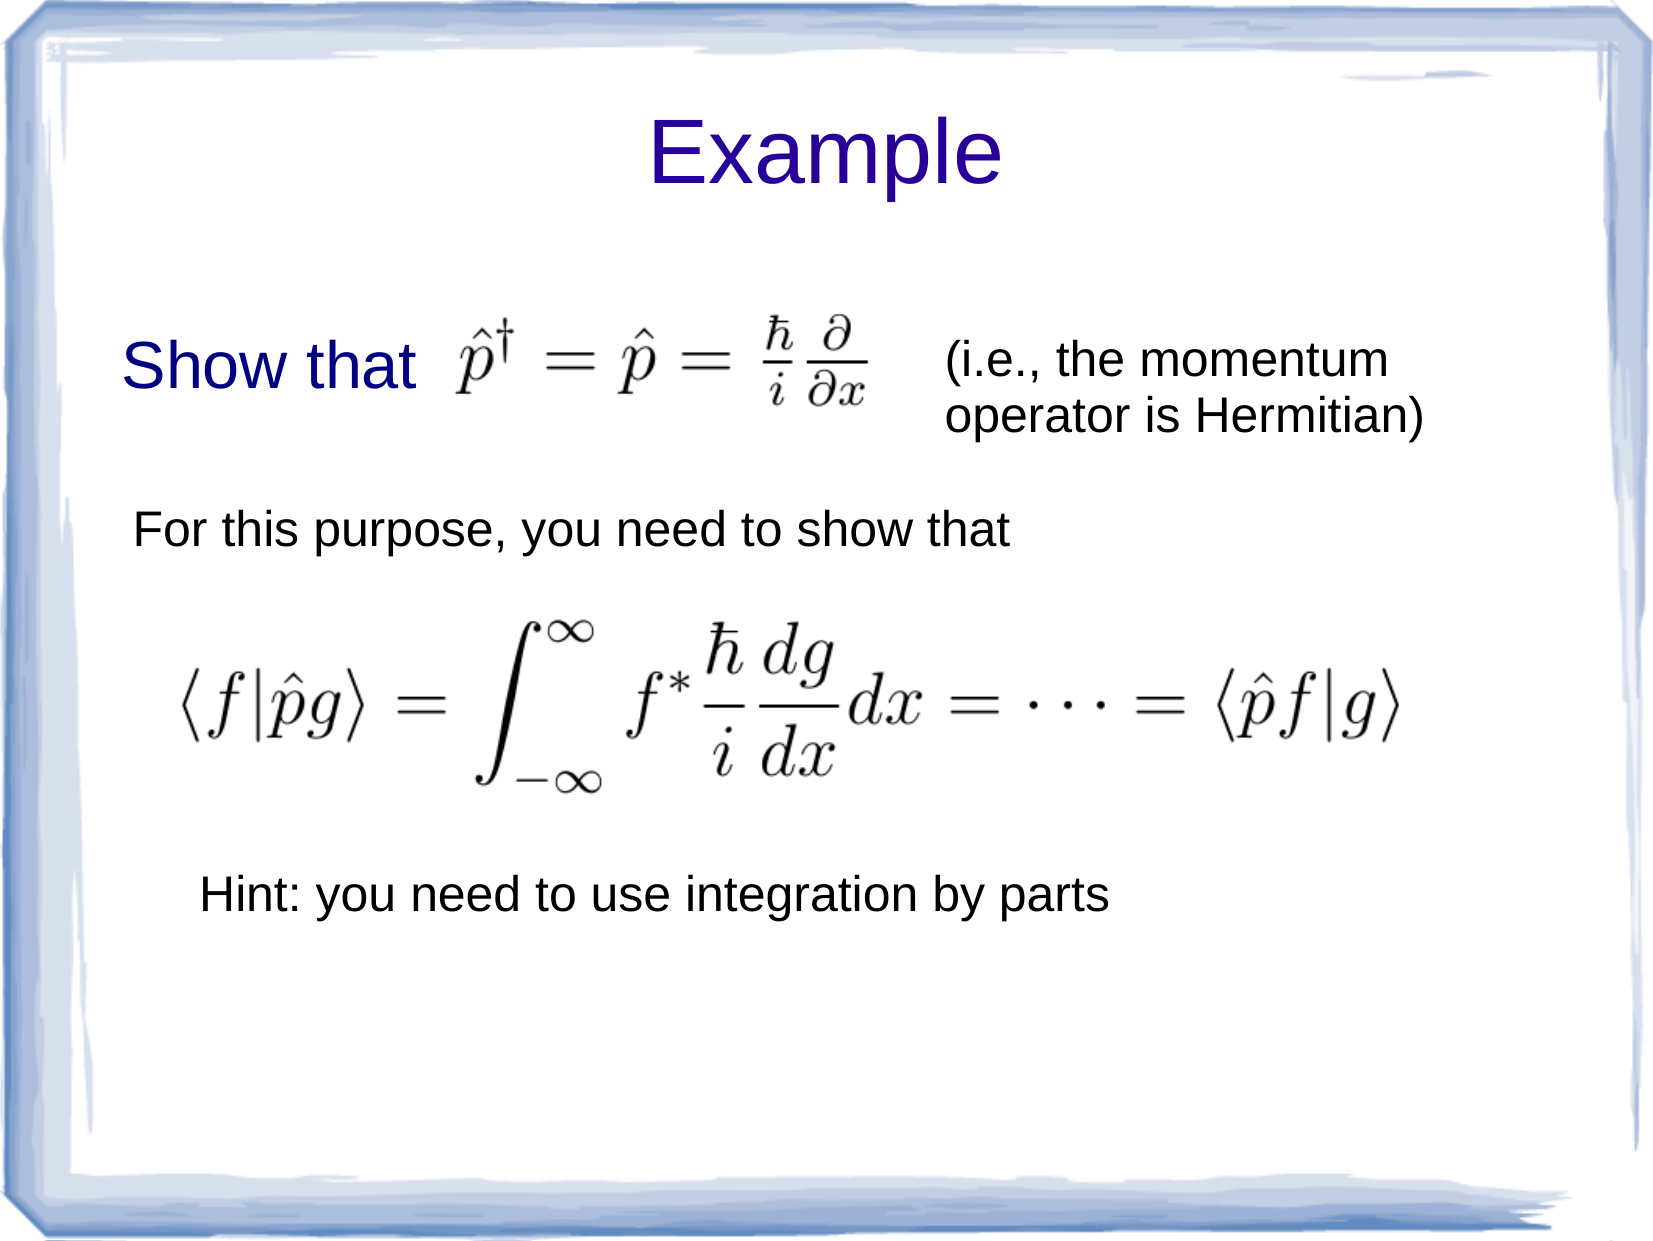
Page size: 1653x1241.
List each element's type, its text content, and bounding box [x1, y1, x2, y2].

text_box Hint: you need to use integration by parts [184, 859, 1426, 930]
text_box (i.e., the momentum operator is Hermitian) [929, 324, 1501, 452]
picture [0, 0, 1653, 1241]
title Example [82, 49, 1570, 257]
list Show that [117, 324, 1570, 1236]
text_box For this purpose, you need to show that [117, 495, 1141, 566]
